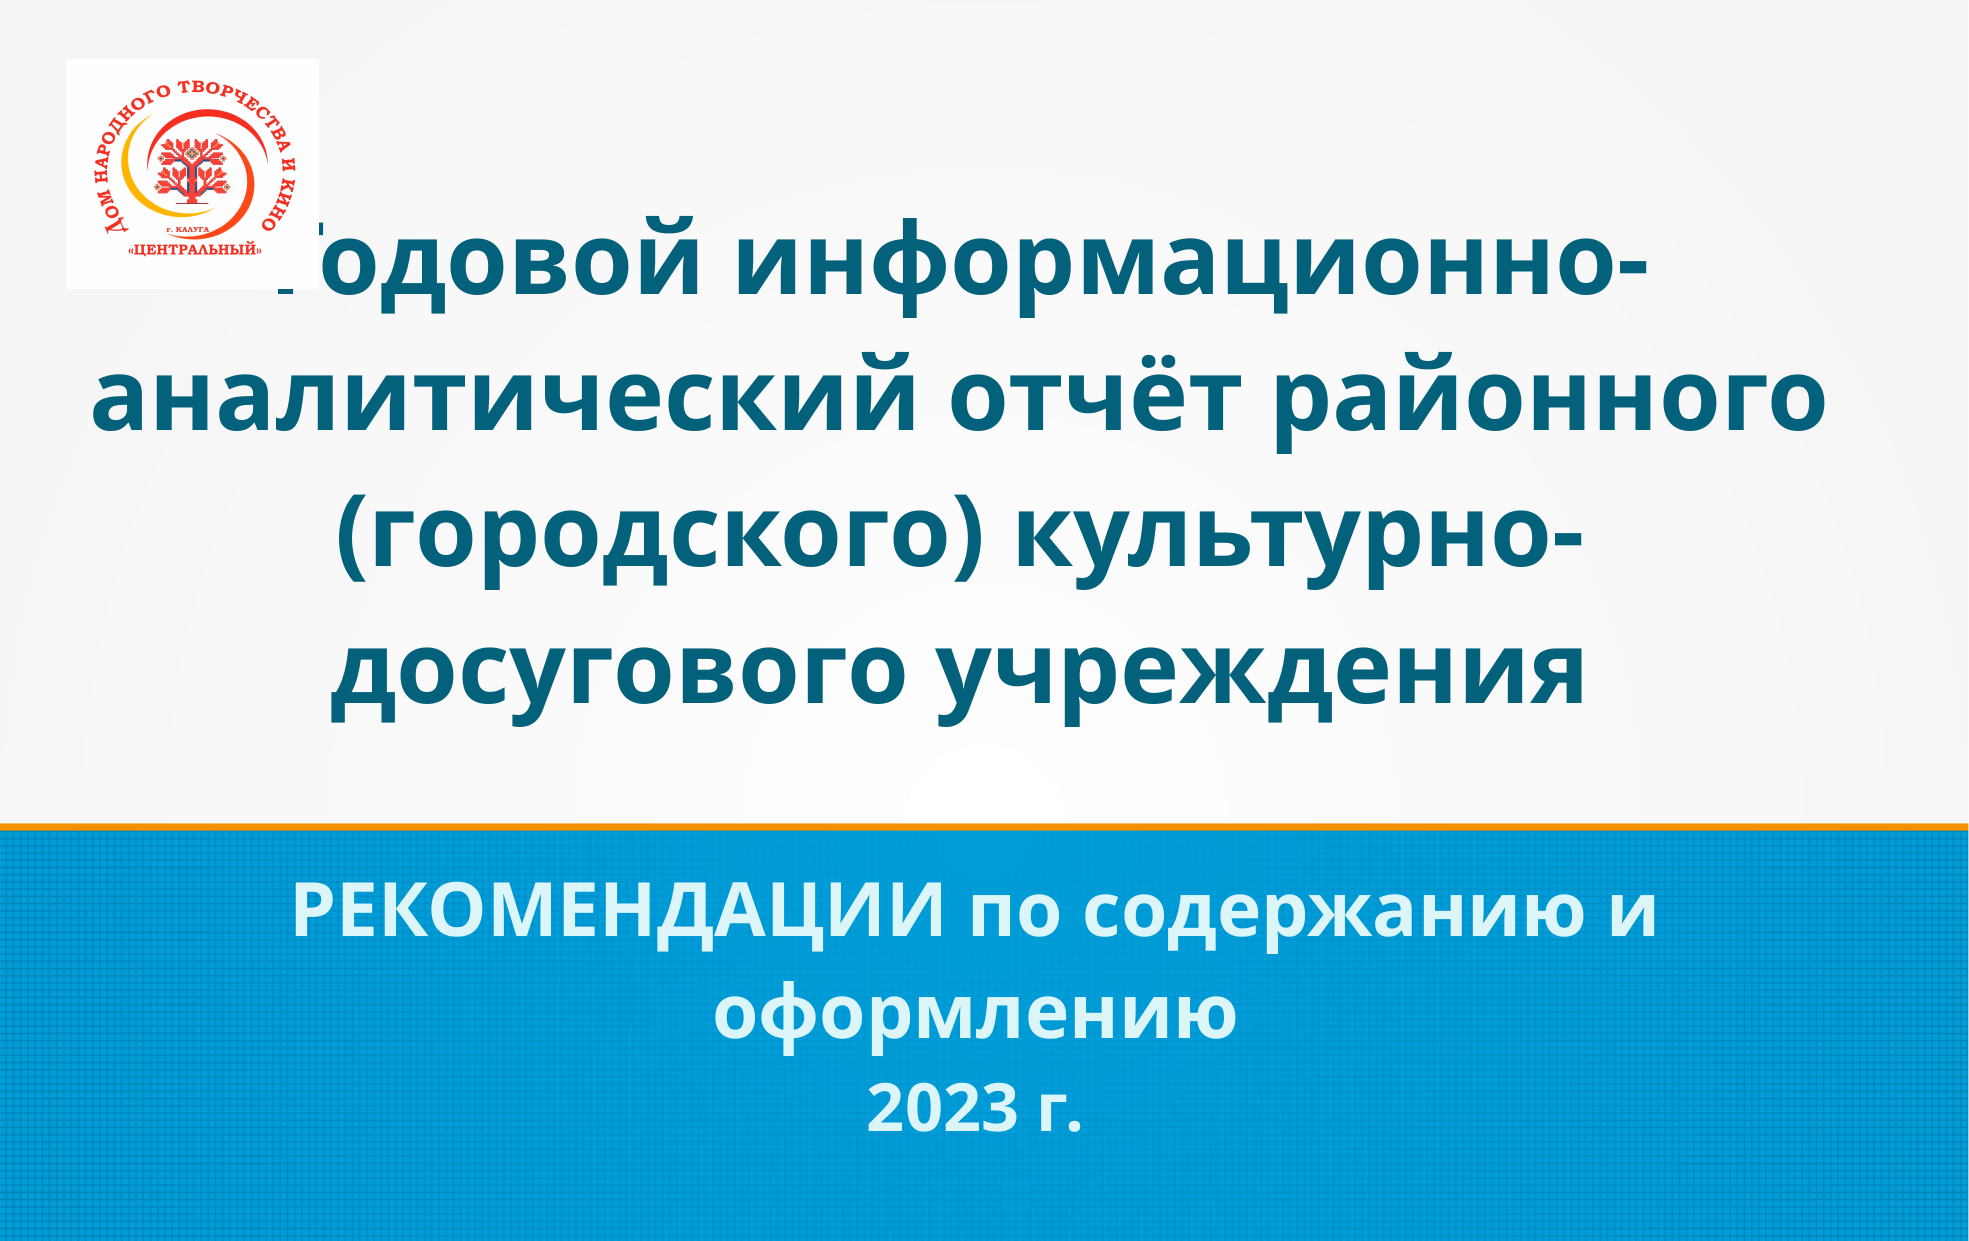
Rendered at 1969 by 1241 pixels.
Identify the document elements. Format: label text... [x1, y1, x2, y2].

subtitle РЕКОМЕНДАЦИИ по содержанию и оформлению 2023 г. [90, 855, 1861, 1111]
picture [0, 0, 1969, 830]
title Годовой информационно-аналитический отчёт районного (городского) культурно-досугового учреждения [70, 49, 1850, 733]
